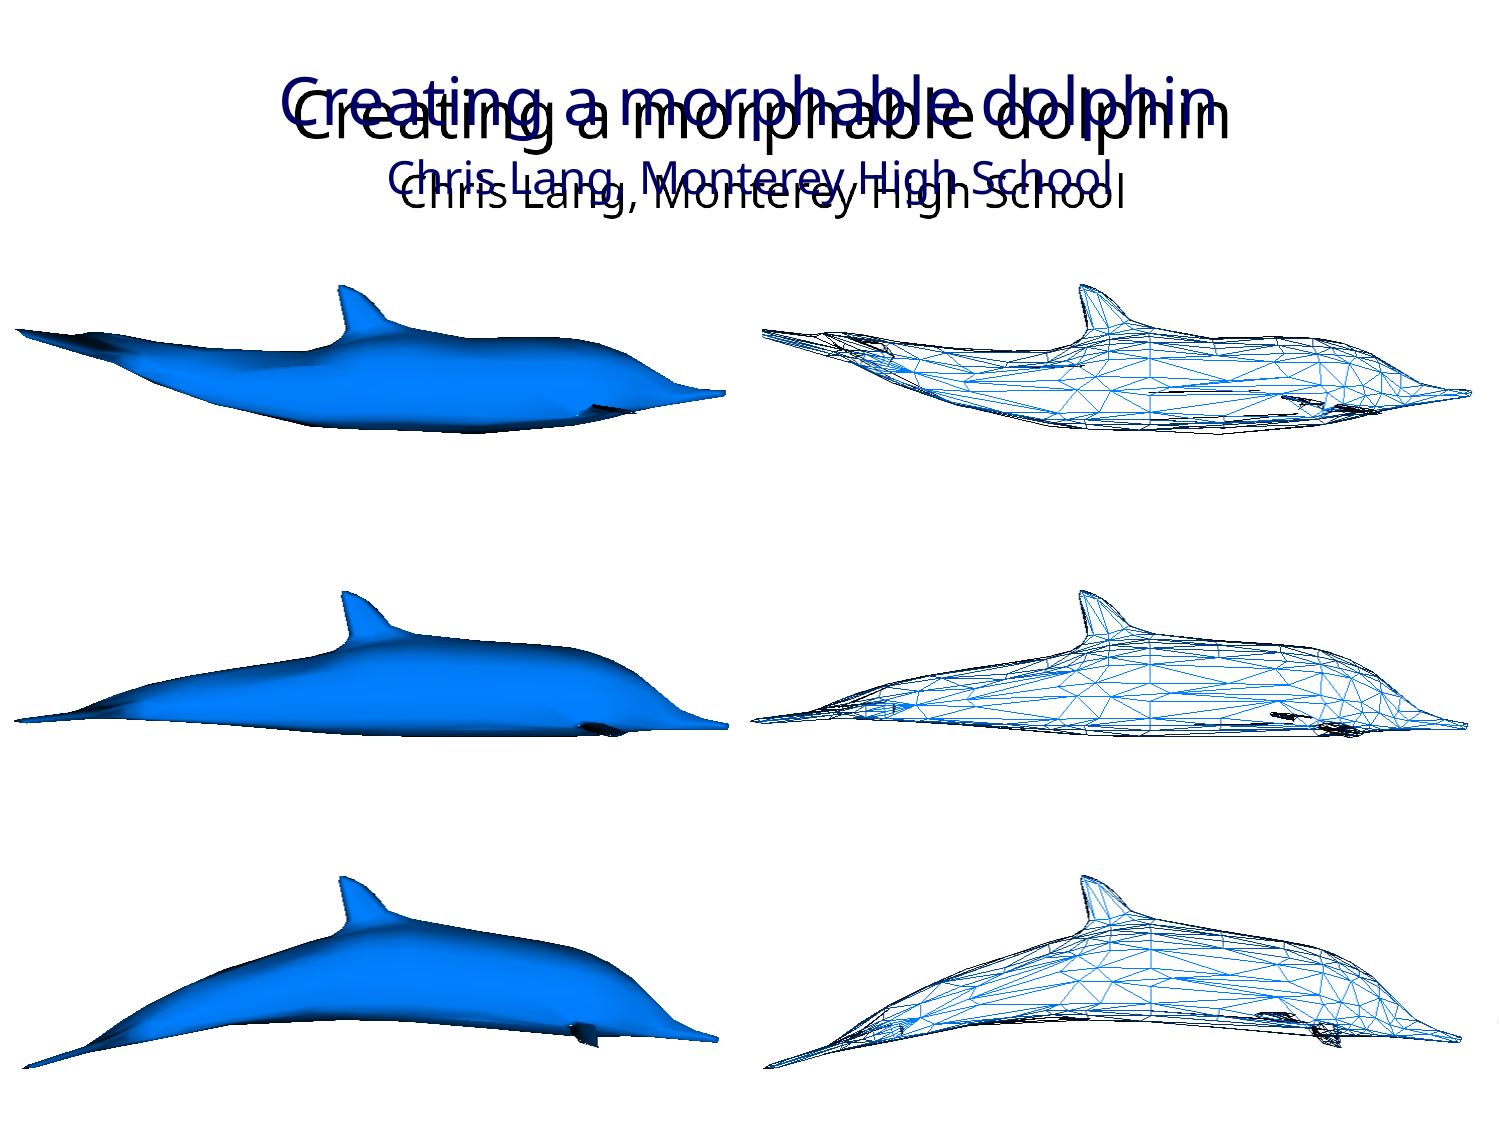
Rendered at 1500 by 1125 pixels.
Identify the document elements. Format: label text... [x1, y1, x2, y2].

title Creating a morphable dolphin Chris Lang, Monterey High School [112, 37, 1388, 226]
picture [11, 172, 1500, 1125]
